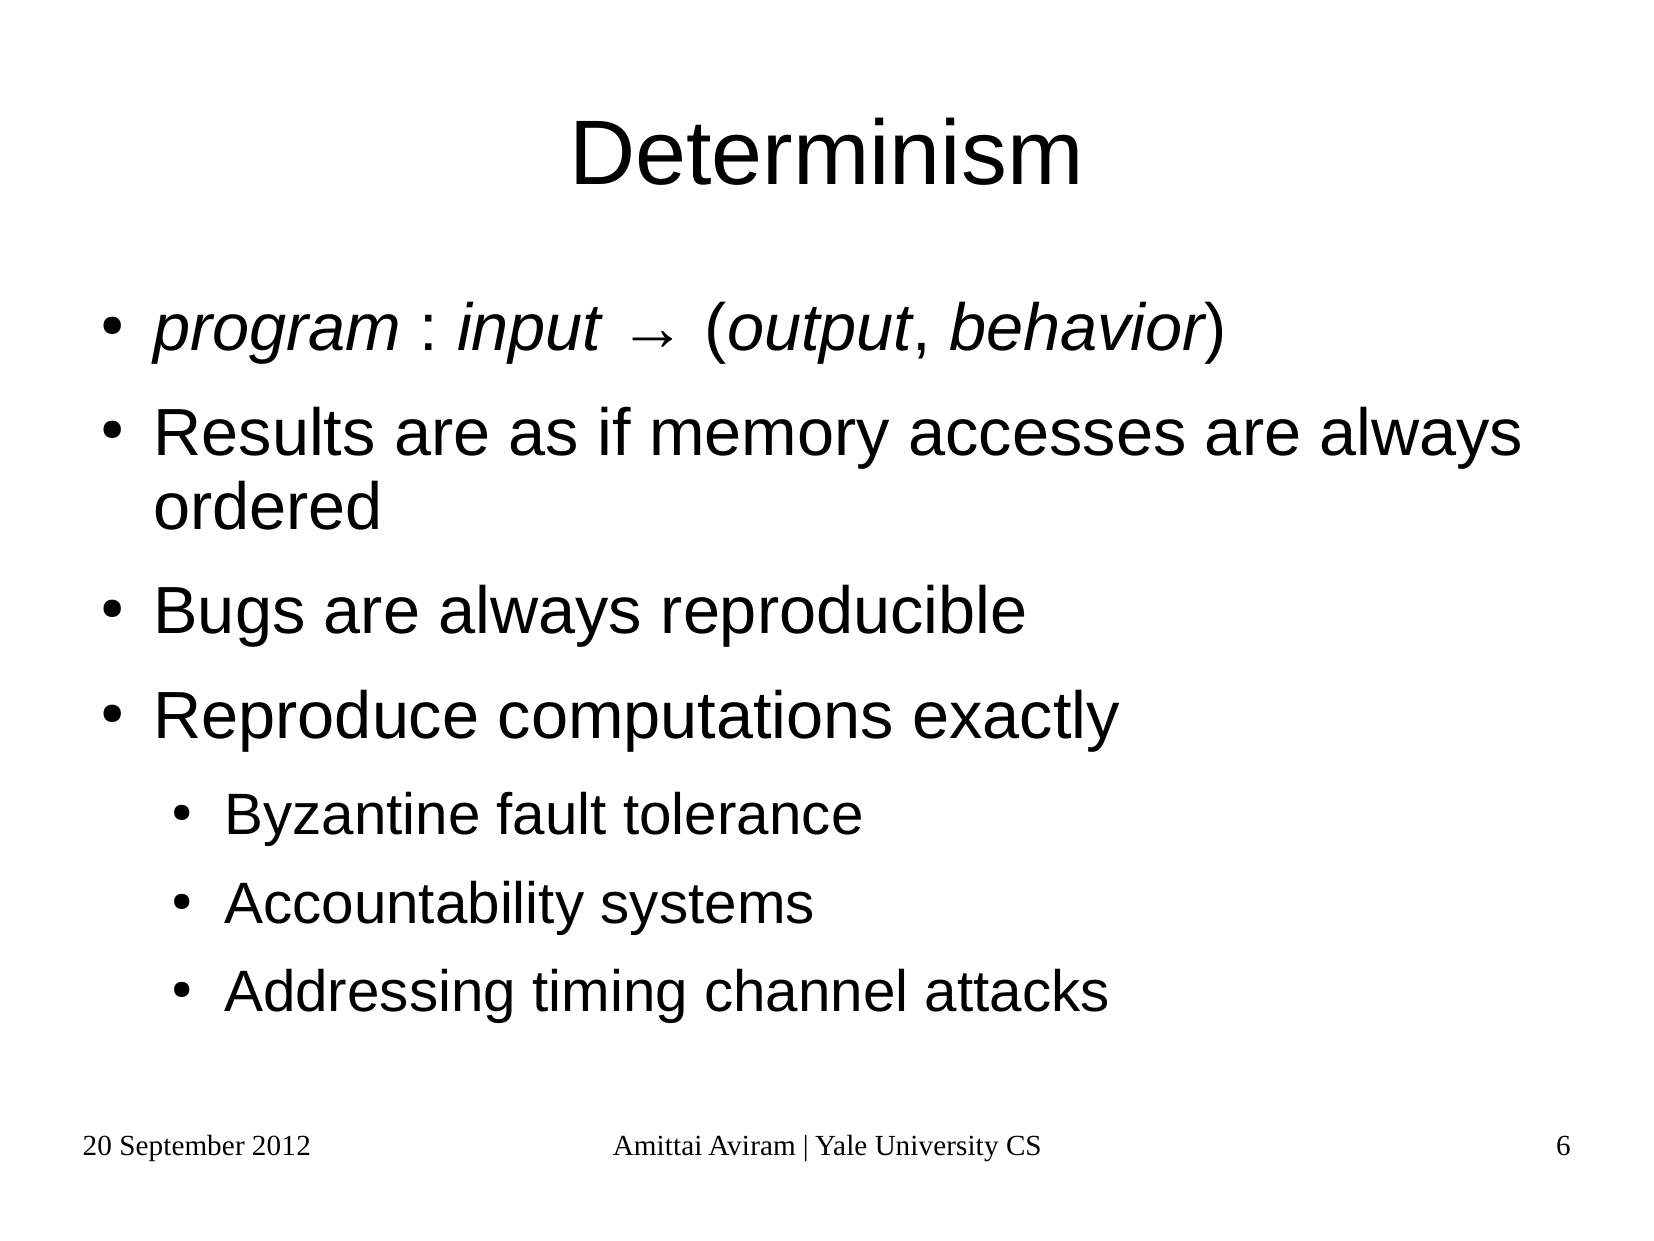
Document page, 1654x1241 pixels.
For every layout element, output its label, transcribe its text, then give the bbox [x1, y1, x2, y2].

list program : input → (output, behavior) Results are as if memory accesses are always ordered Bugs are always reproducible Reproduce computations exactly Byzantine fault tolerance Accountability systems Addressing timing channel attacks [82, 290, 1571, 1109]
title Determinism [82, 49, 1571, 257]
